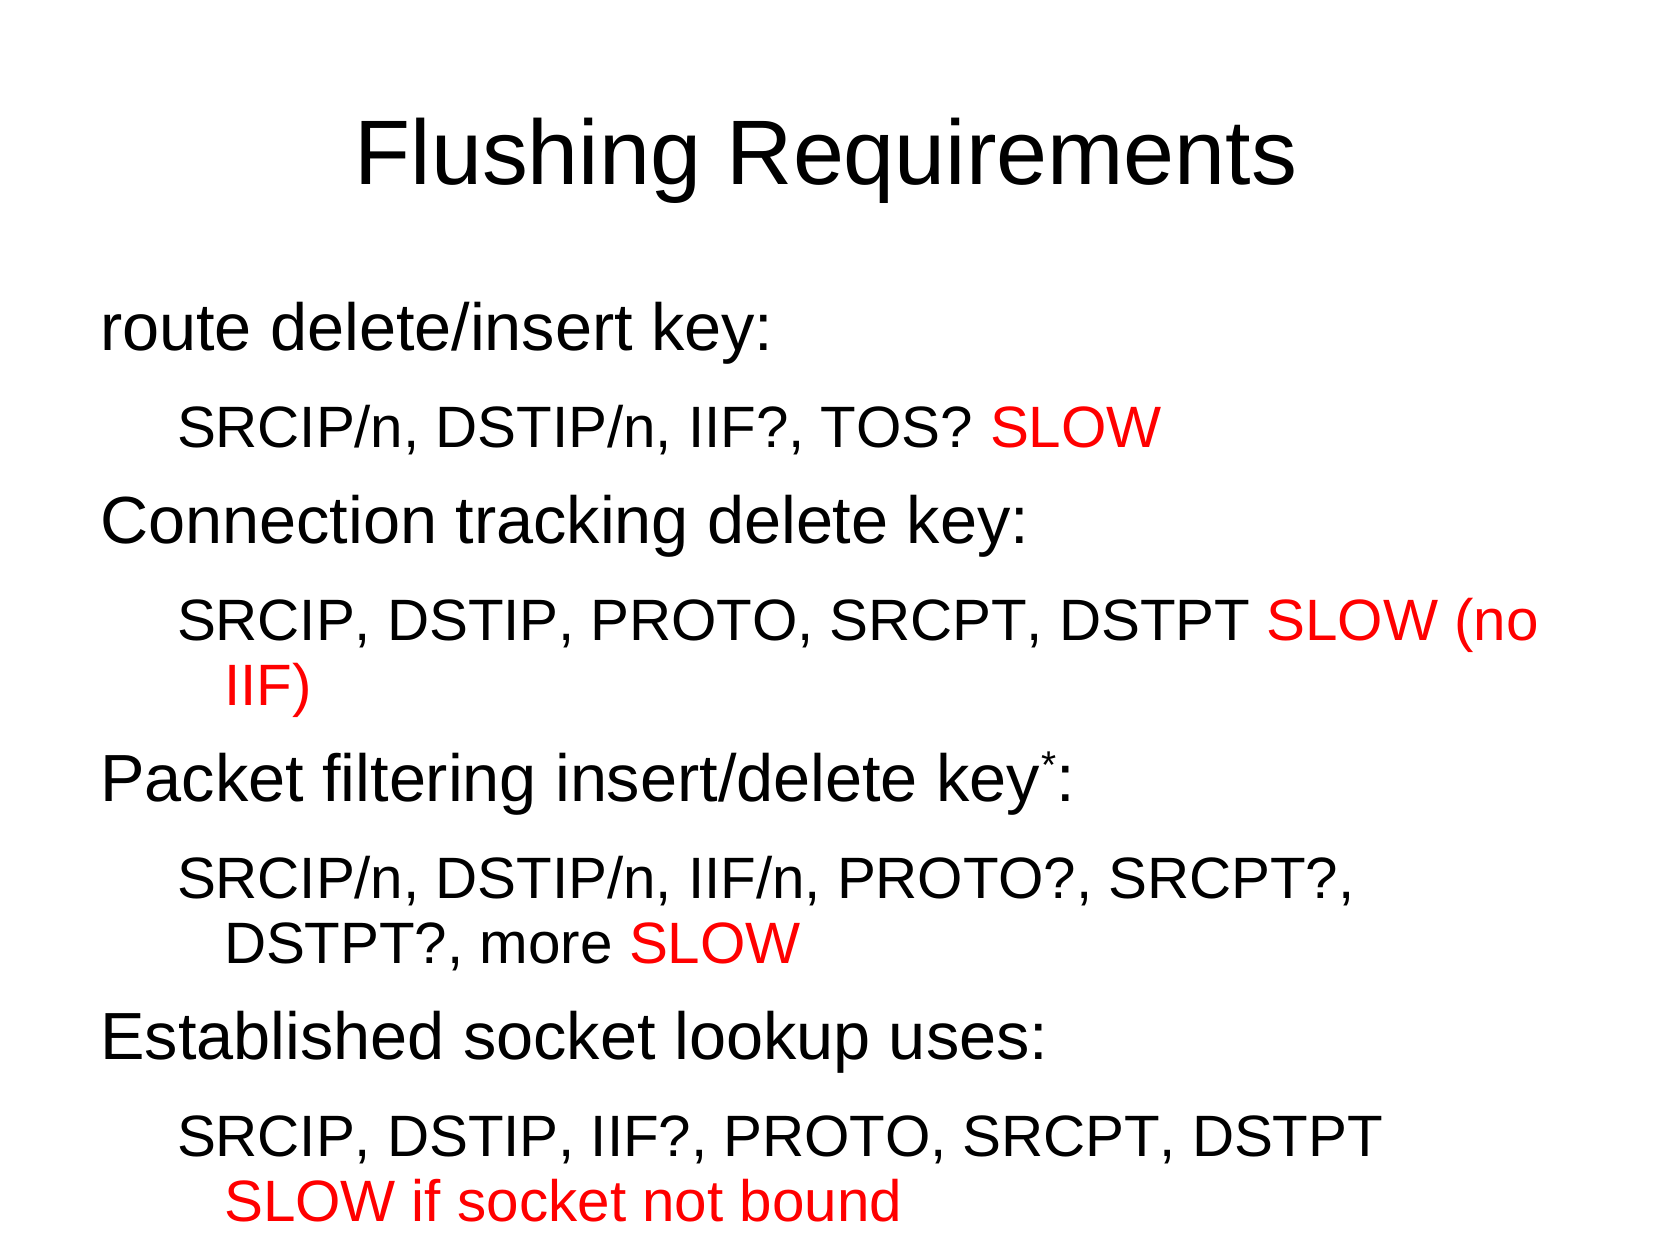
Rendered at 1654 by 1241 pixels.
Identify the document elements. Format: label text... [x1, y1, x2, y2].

list route delete/insert key: SRCIP/n, DSTIP/n, IIF?, TOS? SLOW Connection tracking delete key: SRCIP, DSTIP, PROTO, SRCPT, DSTPT SLOW (no IIF) Packet filtering insert/delete key*: SRCIP/n, DSTIP/n, IIF/n, PROTO?, SRCPT?, DSTPT?, more SLOW Established socket lookup uses: SRCIP, DSTIP, IIF?, PROTO, SRCPT, DSTPT SLOW if socket not bound [82, 290, 1571, 1236]
title Flushing Requirements [82, 49, 1571, 257]
